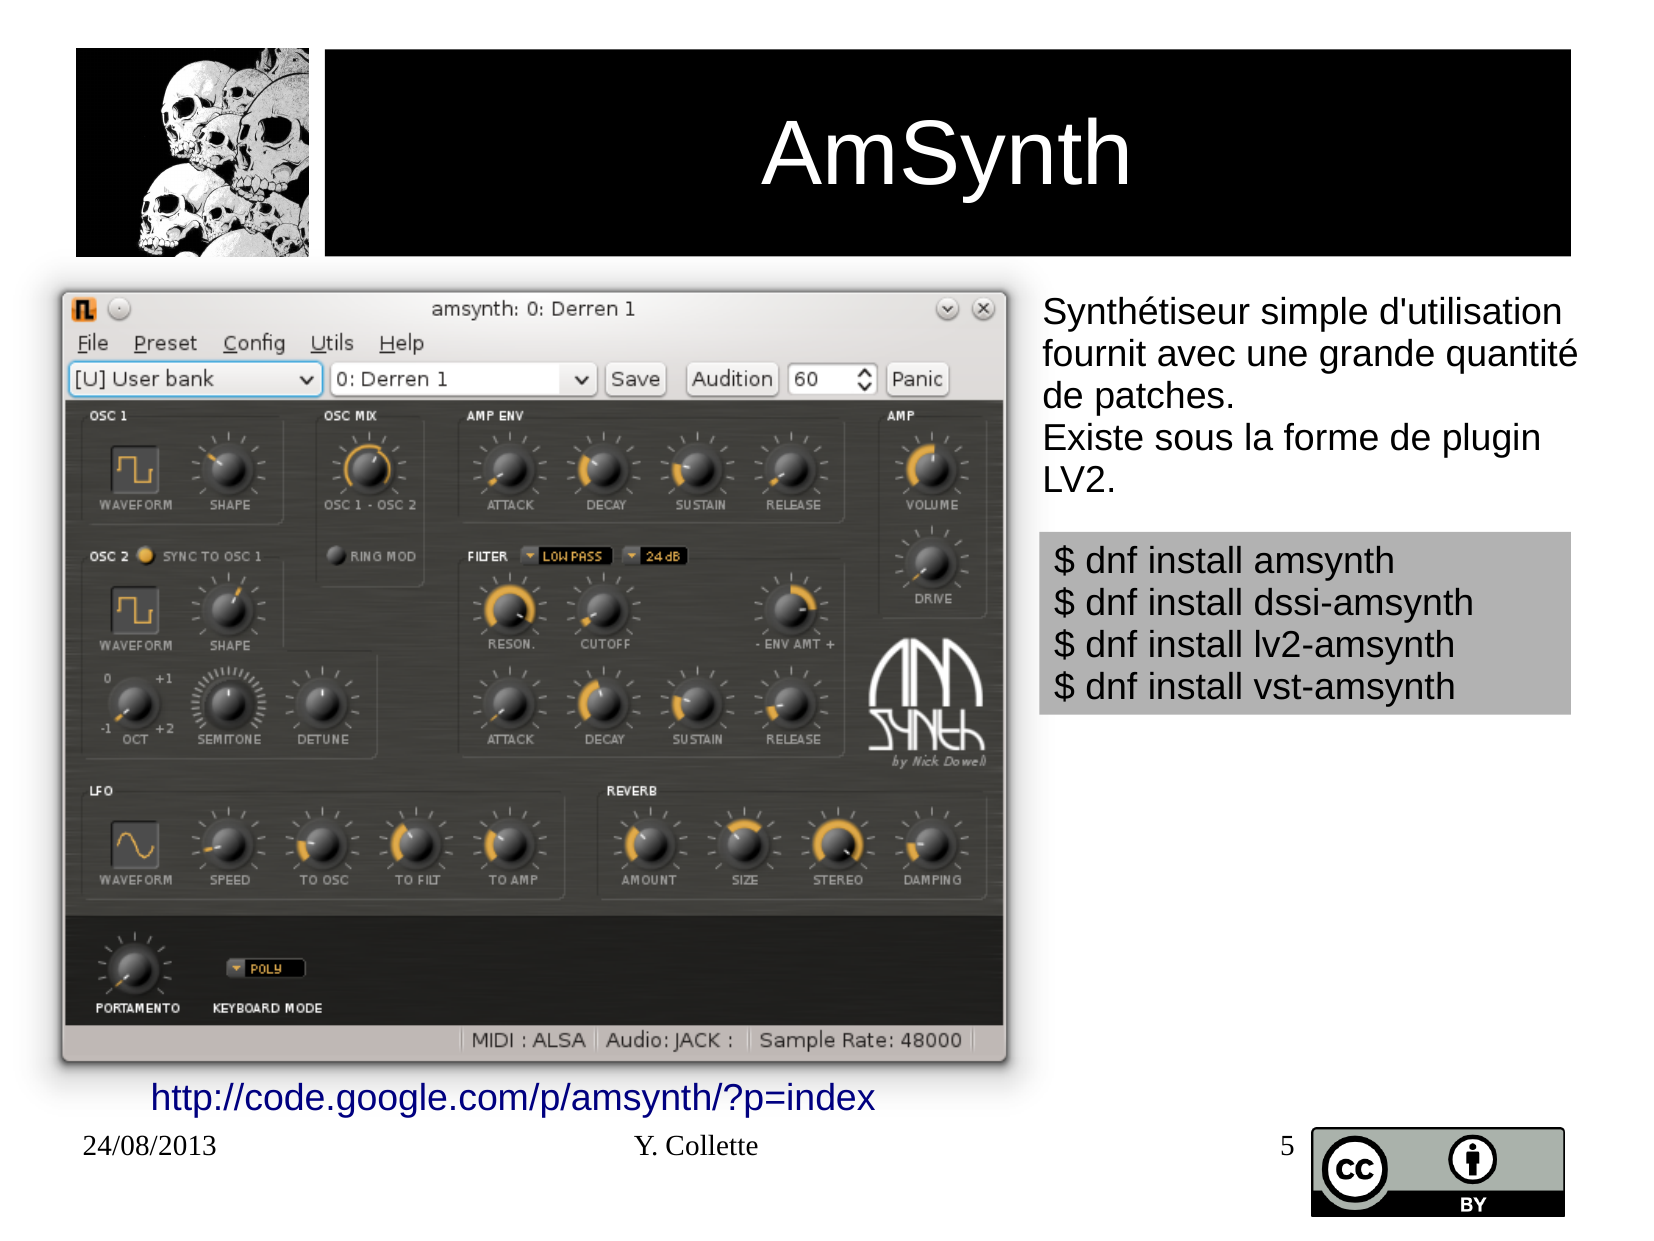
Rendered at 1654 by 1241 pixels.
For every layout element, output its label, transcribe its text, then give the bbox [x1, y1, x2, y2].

picture [1311, 1127, 1565, 1217]
text_box Synthétiseur simple d'utilisation fournit avec une grande quantité de patches. Existe sous la forme de plugin LV2. [1027, 283, 1619, 509]
title AmSynth [324, 49, 1571, 257]
text_box $ dnf install amsynth $ dnf install dssi-amsynth $ dnf install lv2-amsynth $ dnf install vst-amsynth [1039, 531, 1571, 715]
text_box http://code.google.com/p/amsynth/?p=index [135, 1068, 904, 1126]
picture [0, 48, 1069, 1124]
